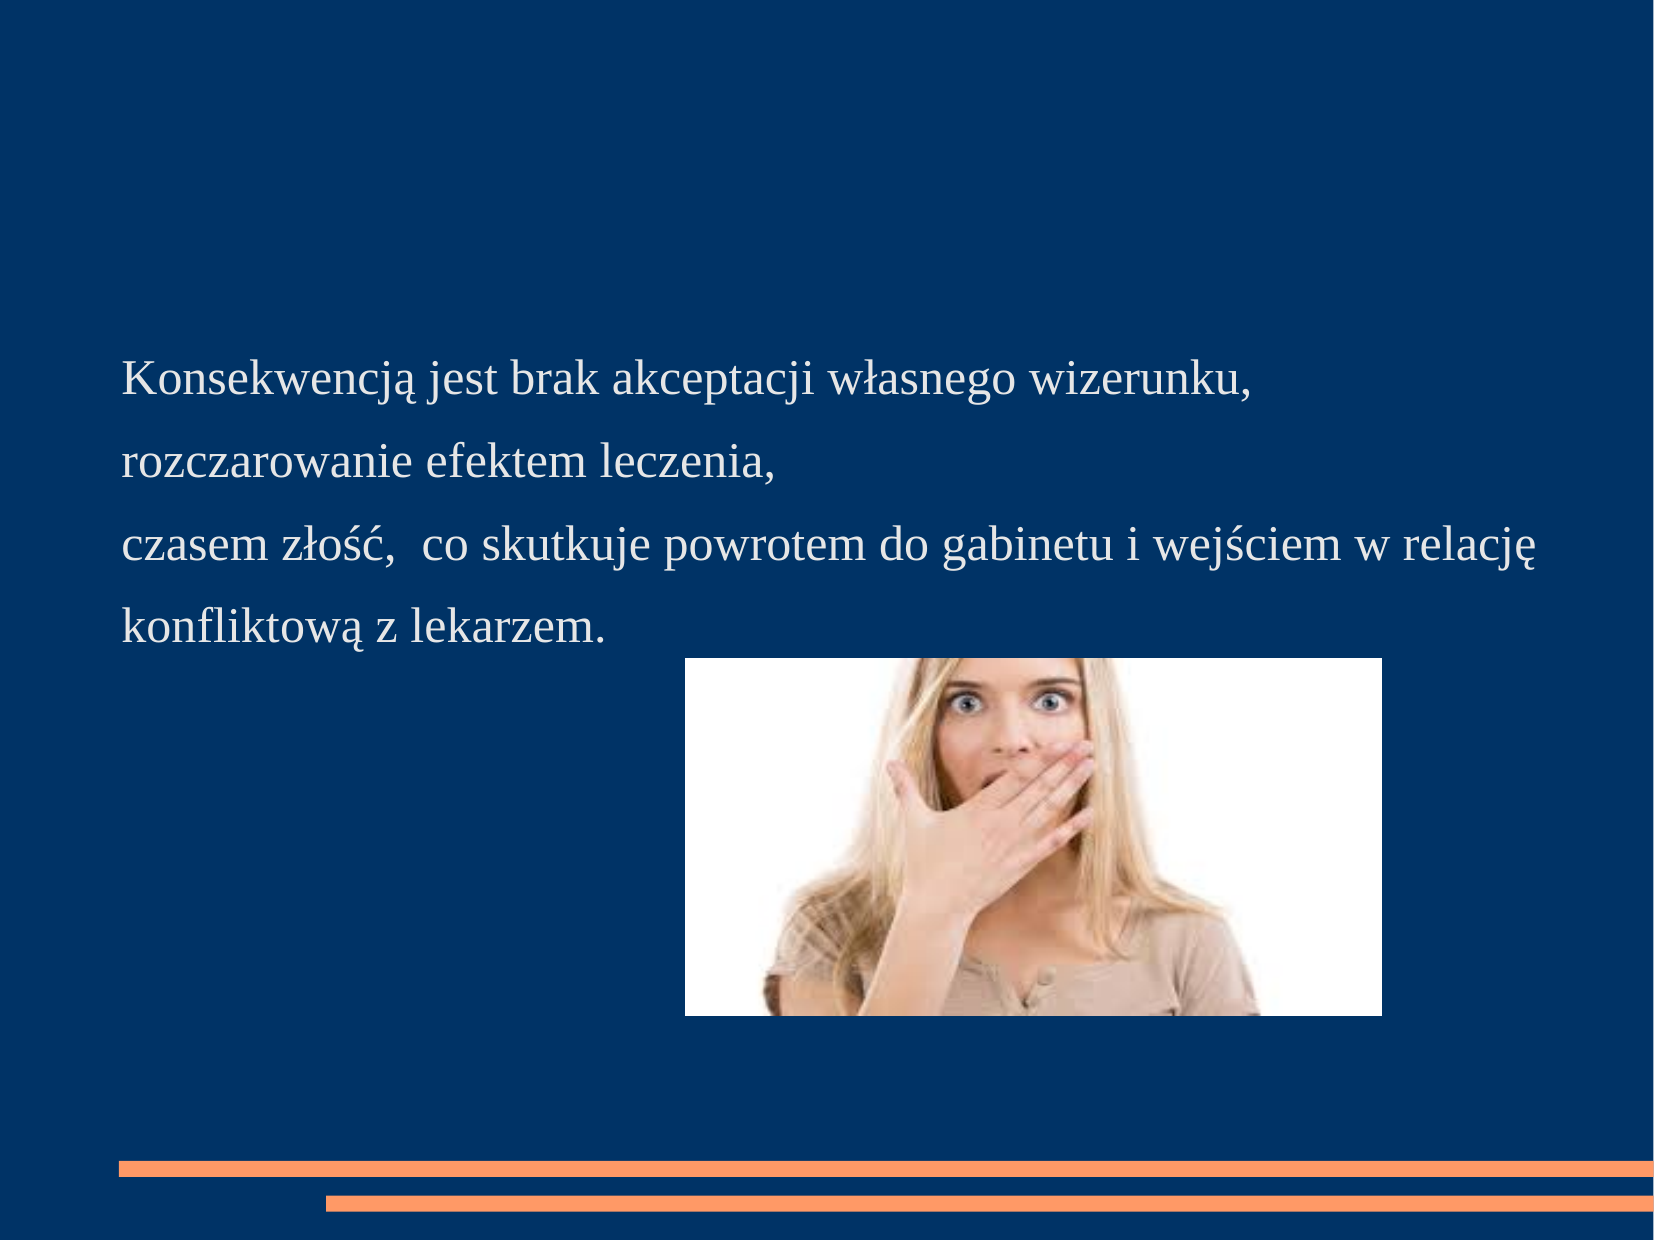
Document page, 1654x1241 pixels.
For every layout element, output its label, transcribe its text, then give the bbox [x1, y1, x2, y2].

picture [685, 658, 1382, 1016]
list Konsekwencją jest brak akceptacji własnego wizerunku, rozczarowanie efektem leczenia, czasem złość, co skutkuje powrotem do gabinetu i wejściem w relację konfliktową z lekarzem. [121, 322, 1561, 1132]
